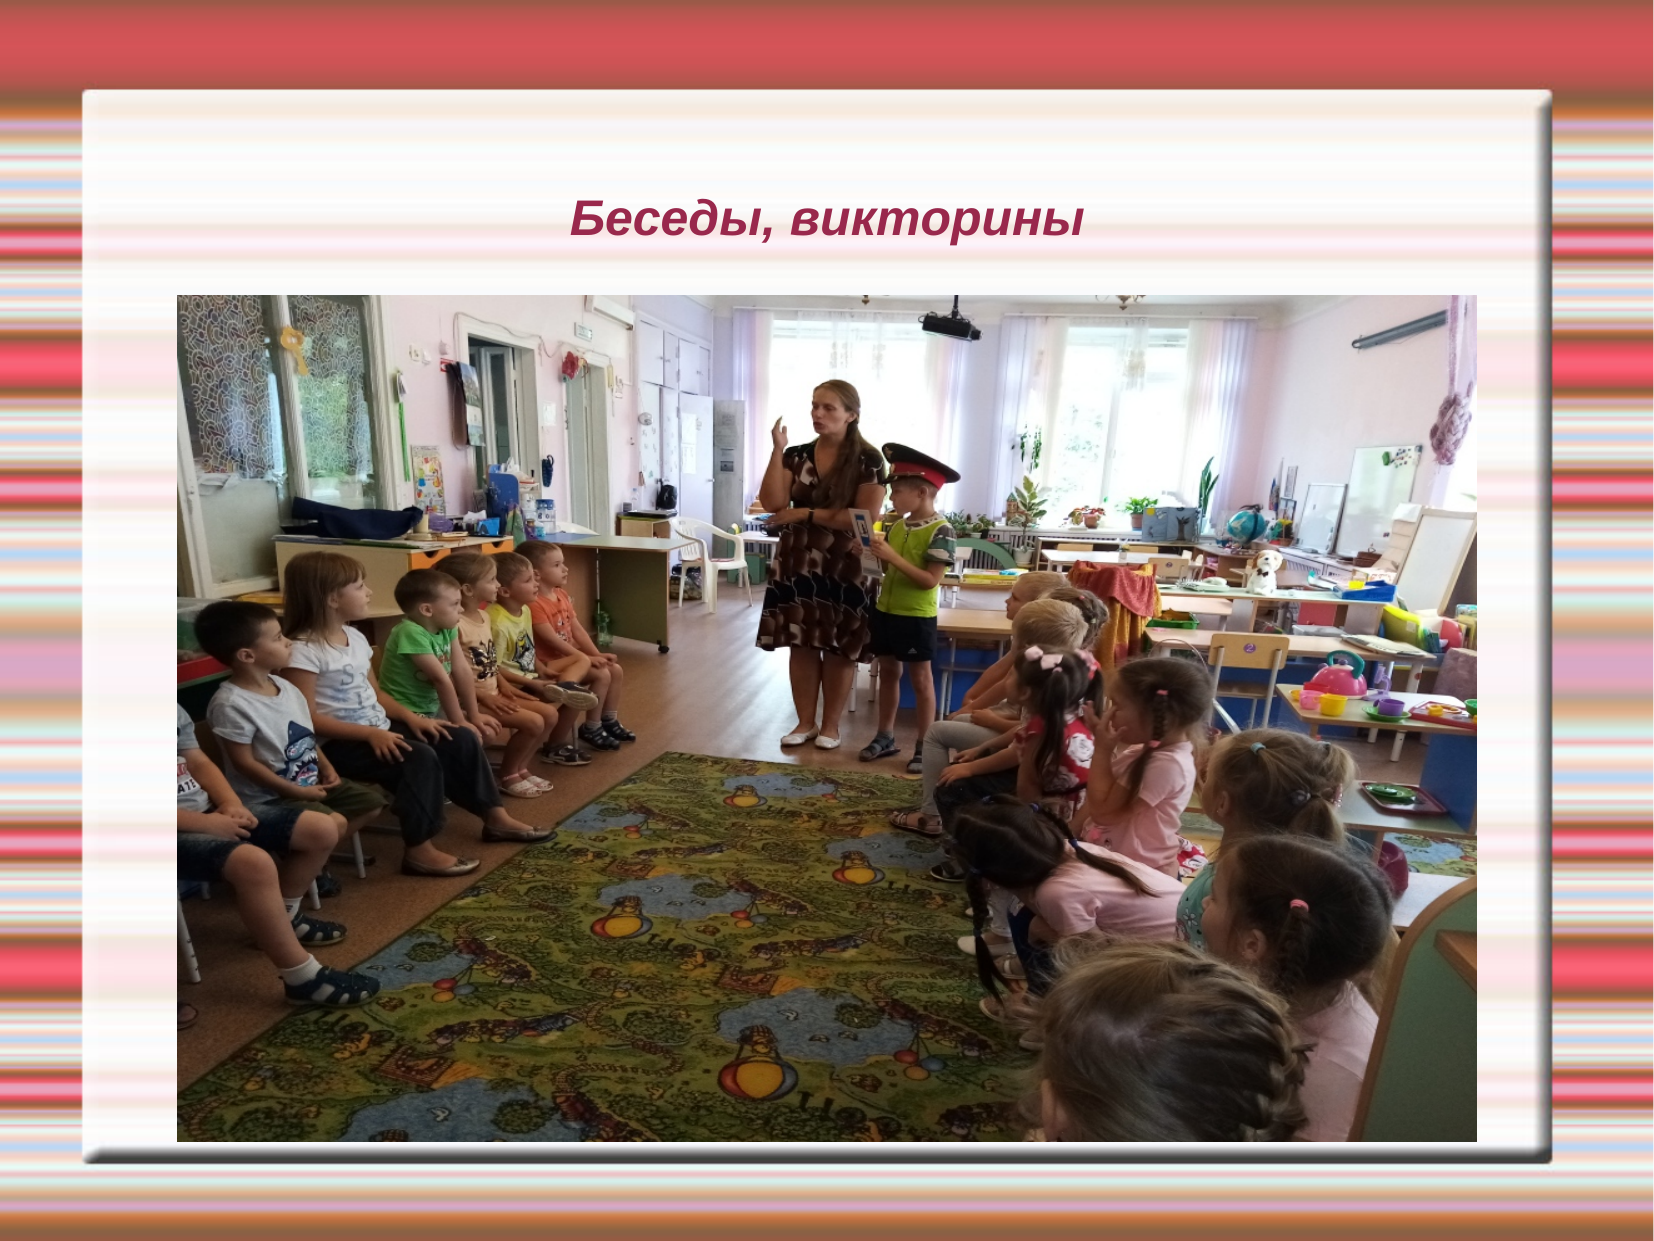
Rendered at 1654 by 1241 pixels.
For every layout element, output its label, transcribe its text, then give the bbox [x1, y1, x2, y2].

title Беседы, викторины [121, 114, 1534, 322]
picture [0, 0, 1654, 1241]
